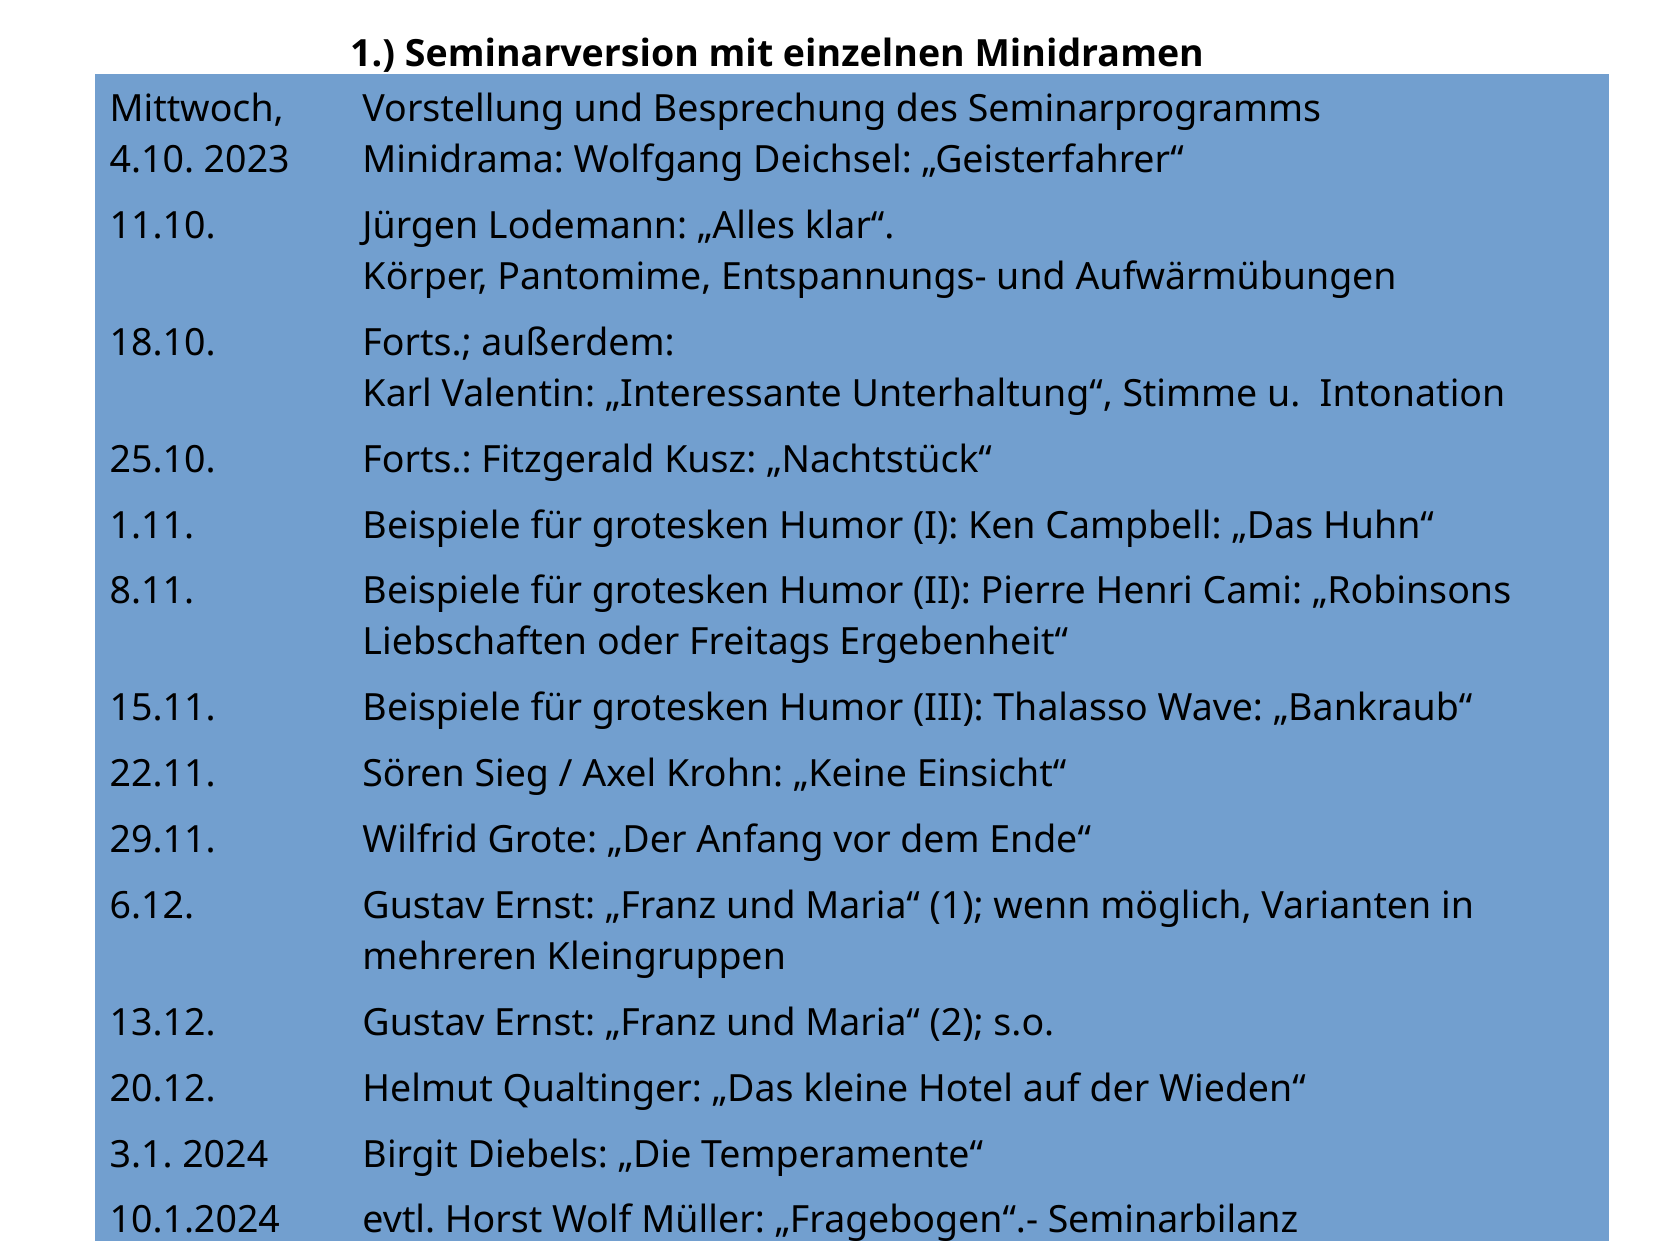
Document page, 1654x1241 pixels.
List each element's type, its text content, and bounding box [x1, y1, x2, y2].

table_cell 11.10. [95, 191, 348, 308]
table_cell Gustav Ernst: „Franz und Maria“ (2); s.o. [348, 988, 1609, 1054]
table_cell Birgit Diebels: „Die Temperamente“ [348, 1120, 1609, 1185]
table_cell 29.11. [95, 805, 348, 871]
table_cell 20.12. [95, 1054, 348, 1120]
table_cell Wilfrid Grote: „Der Anfang vor dem Ende“ [348, 805, 1609, 871]
table_cell Beispiele für grotesken Humor (I): Ken Campbell: „Das Huhn“ [348, 491, 1609, 557]
table_cell 18.10. [95, 308, 348, 425]
table_cell 3.1. 2024 [95, 1120, 348, 1185]
table_cell 15.11. [95, 674, 348, 739]
table_cell Beispiele für grotesken Humor (II): Pierre Henri Cami: „Robinsons Liebschaften oder Freitags Ergebenheit“ [348, 557, 1609, 674]
table_cell Sören Sieg / Axel Krohn: „Keine Einsicht“ [348, 739, 1609, 805]
table_cell Forts.; außerdem: Karl Valentin: „Interessante Unterhaltung“, Stimme u. Intonation [348, 308, 1609, 425]
table_cell Gustav Ernst: „Franz und Maria“ (1); wenn möglich, Varianten in mehreren Kleingruppen [348, 871, 1609, 988]
text_box 1.) Seminarversion mit einzelnen Minidramen [335, 18, 1342, 119]
table_cell 1.11. [95, 491, 348, 557]
table_cell 10.1.2024 [95, 1185, 348, 1241]
table_cell 25.10. [95, 425, 348, 491]
table_cell Helmut Qualtinger: „Das kleine Hotel auf der Wieden“ [348, 1054, 1609, 1120]
table_header Mittwoch, 4.10. 2023 [95, 74, 348, 191]
table_cell 13.12. [95, 988, 348, 1054]
table_cell Jürgen Lodemann: „Alles klar“. Körper, Pantomime, Entspannungs- und Aufwärmübungen [348, 191, 1609, 308]
table_cell 8.11. [95, 557, 348, 674]
table_cell 6.12. [95, 871, 348, 988]
table_cell 22.11. [95, 739, 348, 805]
table_cell evtl. Horst Wolf Müller: „Fragebogen“.- Seminarbilanz [348, 1185, 1609, 1241]
table_header Vorstellung und Besprechung des Seminarprogramms Minidrama: Wolfgang Deichsel: „Geisterfahrer“ [348, 74, 1609, 191]
table_cell Beispiele für grotesken Humor (III): Thalasso Wave: „Bankraub“ [348, 674, 1609, 739]
table_cell Forts.: Fitzgerald Kusz: „Nachtstück“ [348, 425, 1609, 491]
